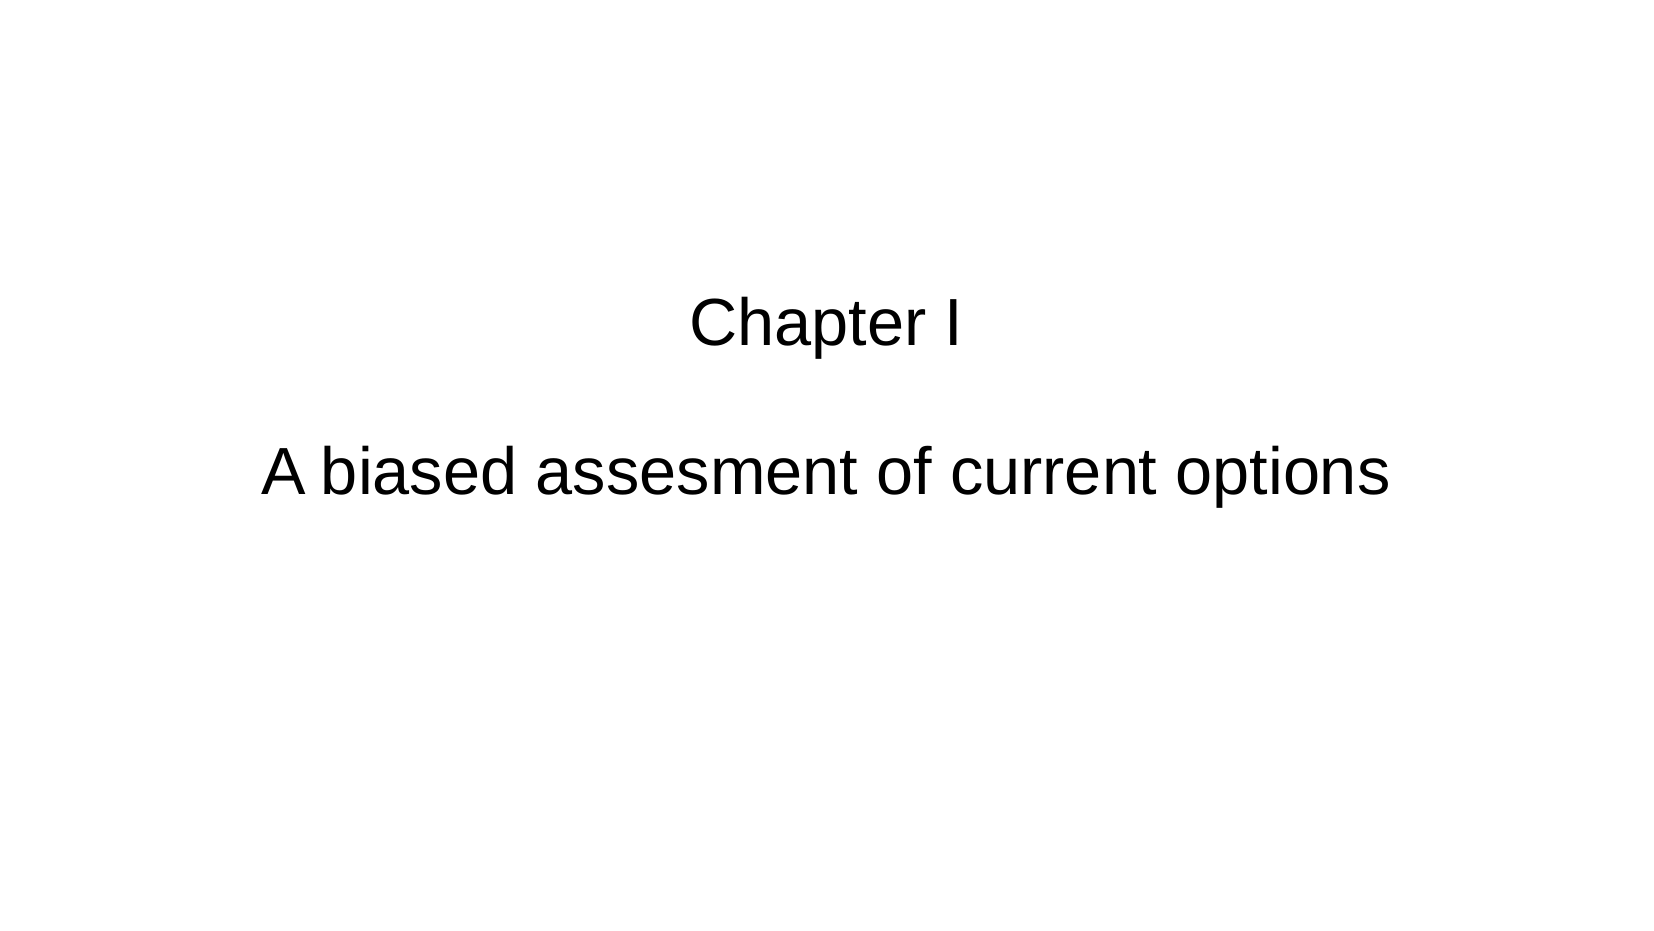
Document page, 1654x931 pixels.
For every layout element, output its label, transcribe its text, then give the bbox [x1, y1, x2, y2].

subtitle Chapter I A biased assesment of current options [82, 37, 1571, 757]
